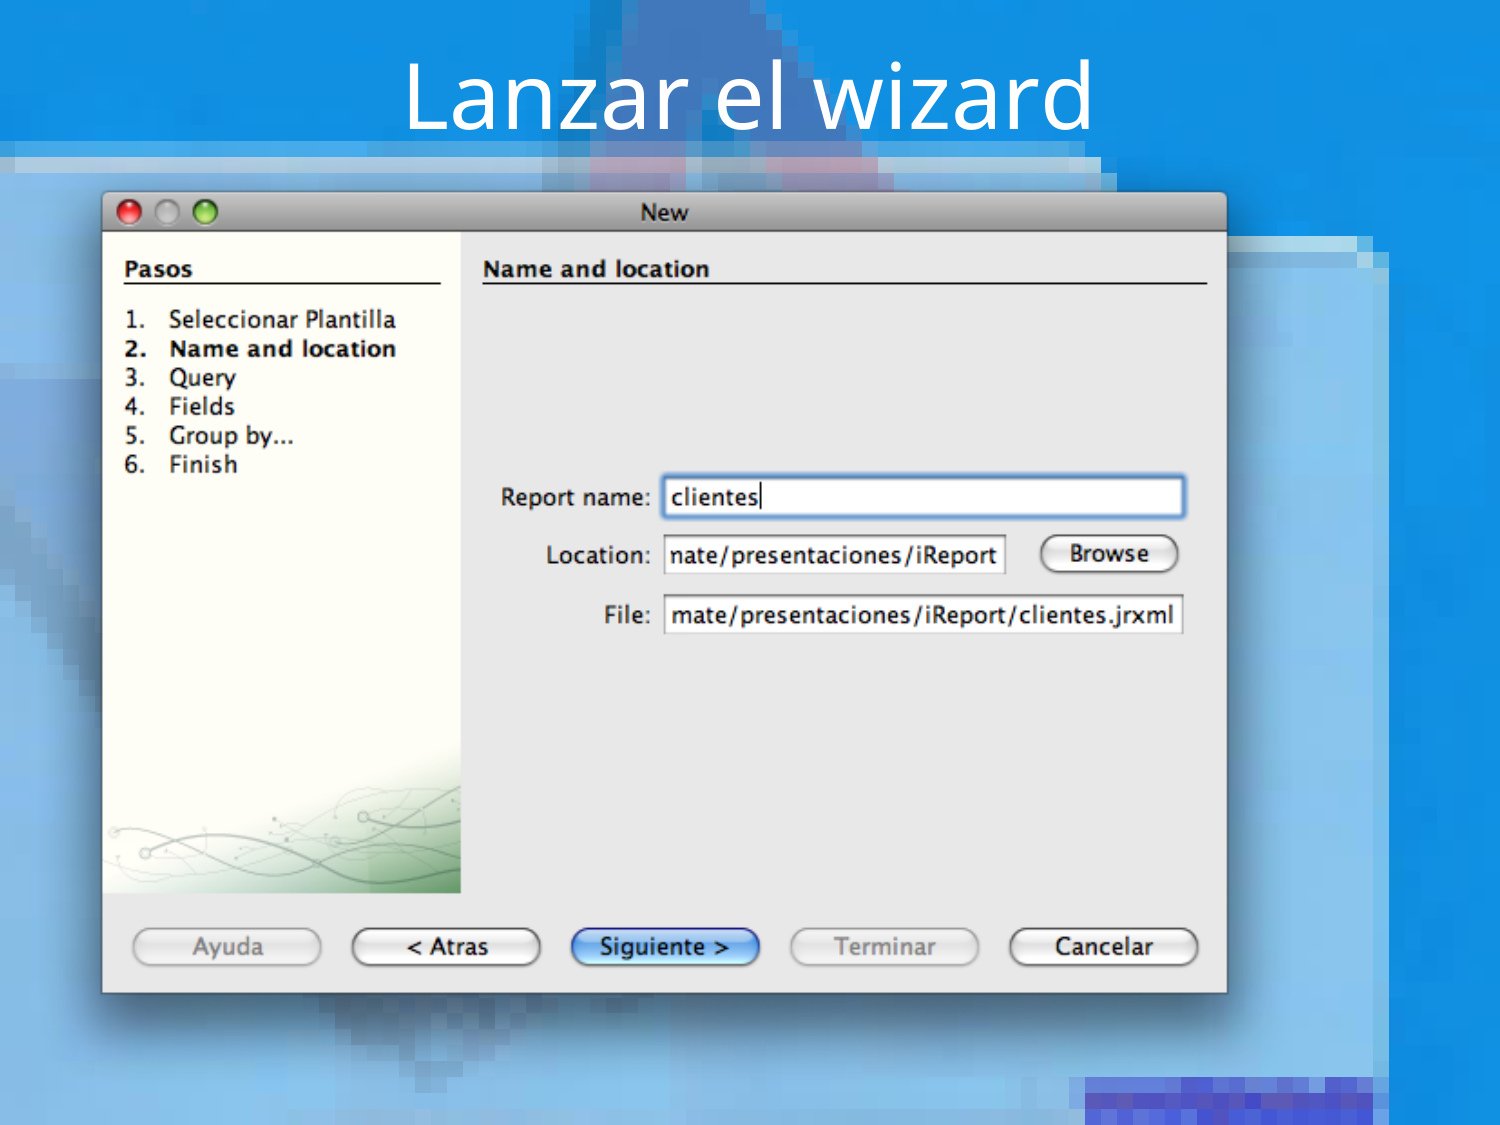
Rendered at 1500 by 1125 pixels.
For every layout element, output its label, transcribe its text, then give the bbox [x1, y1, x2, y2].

title Lanzar el wizard [112, 0, 1388, 214]
picture [0, 0, 1500, 1125]
